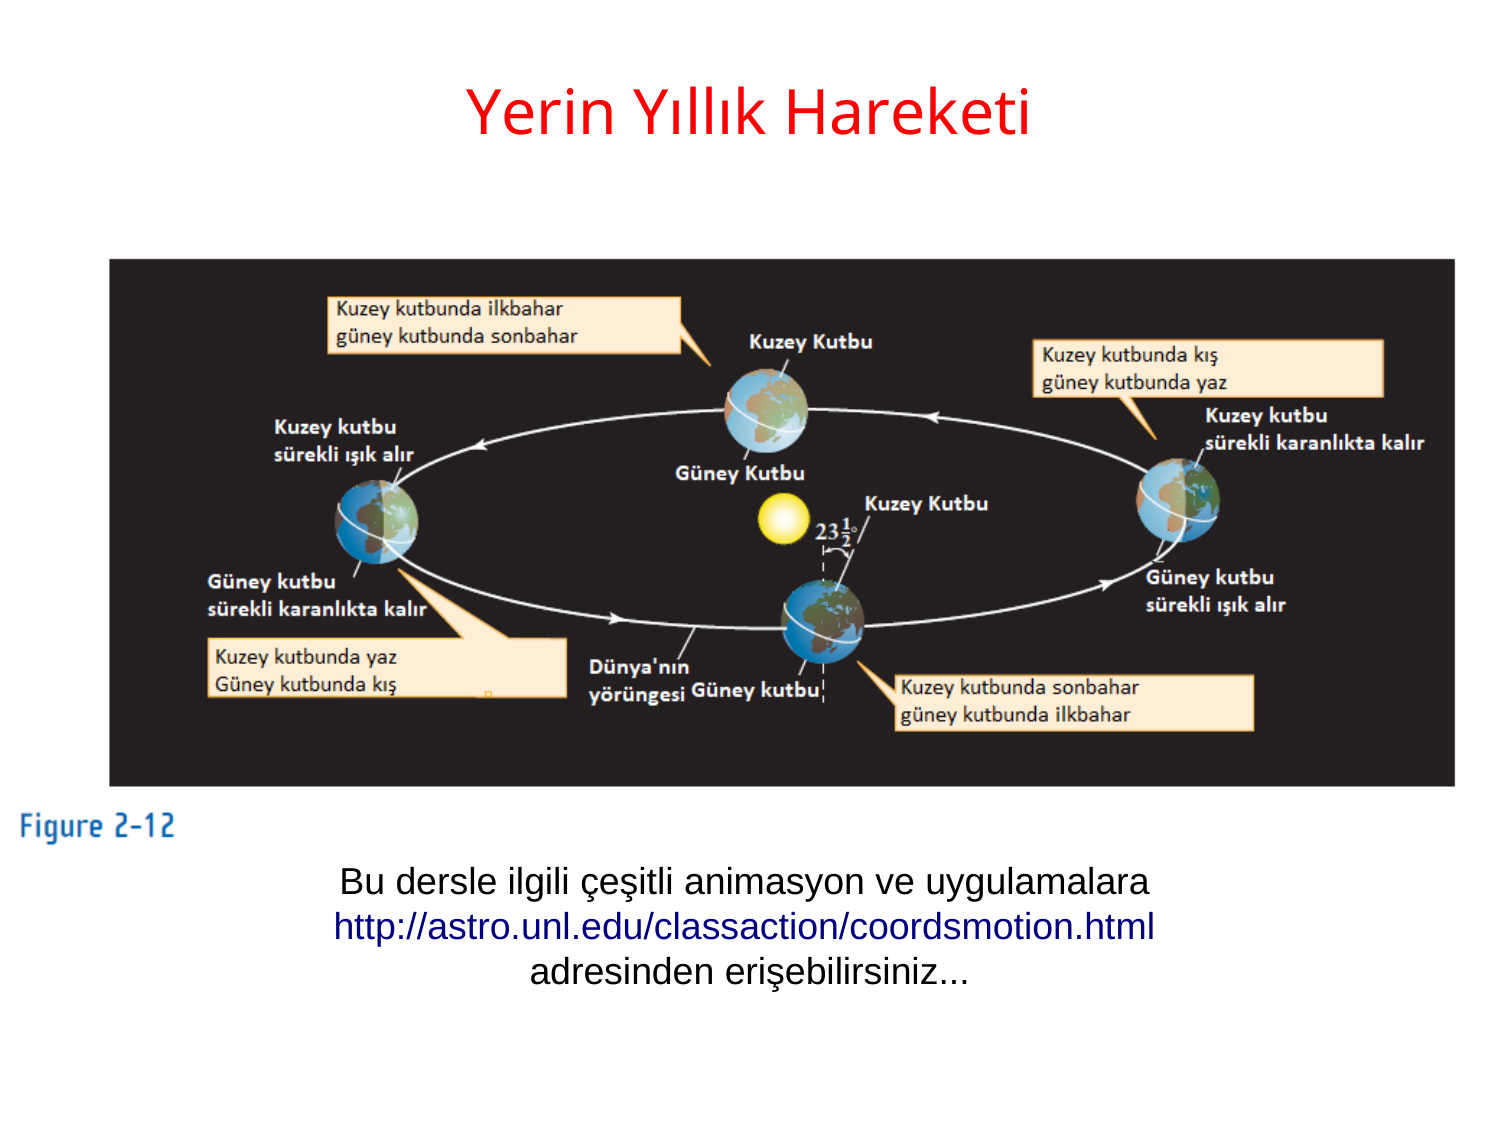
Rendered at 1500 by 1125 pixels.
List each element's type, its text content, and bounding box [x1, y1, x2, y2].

text_box Bu dersle ilgili çeşitli animasyon ve uygulamalara http://astro.unl.edu/classaction/coordsmotion.html adresinden erişebilirsiniz... [19, 849, 1481, 1000]
title Yerin Yıllık Hareketi [75, 15, 1426, 204]
picture [10, 239, 1484, 846]
